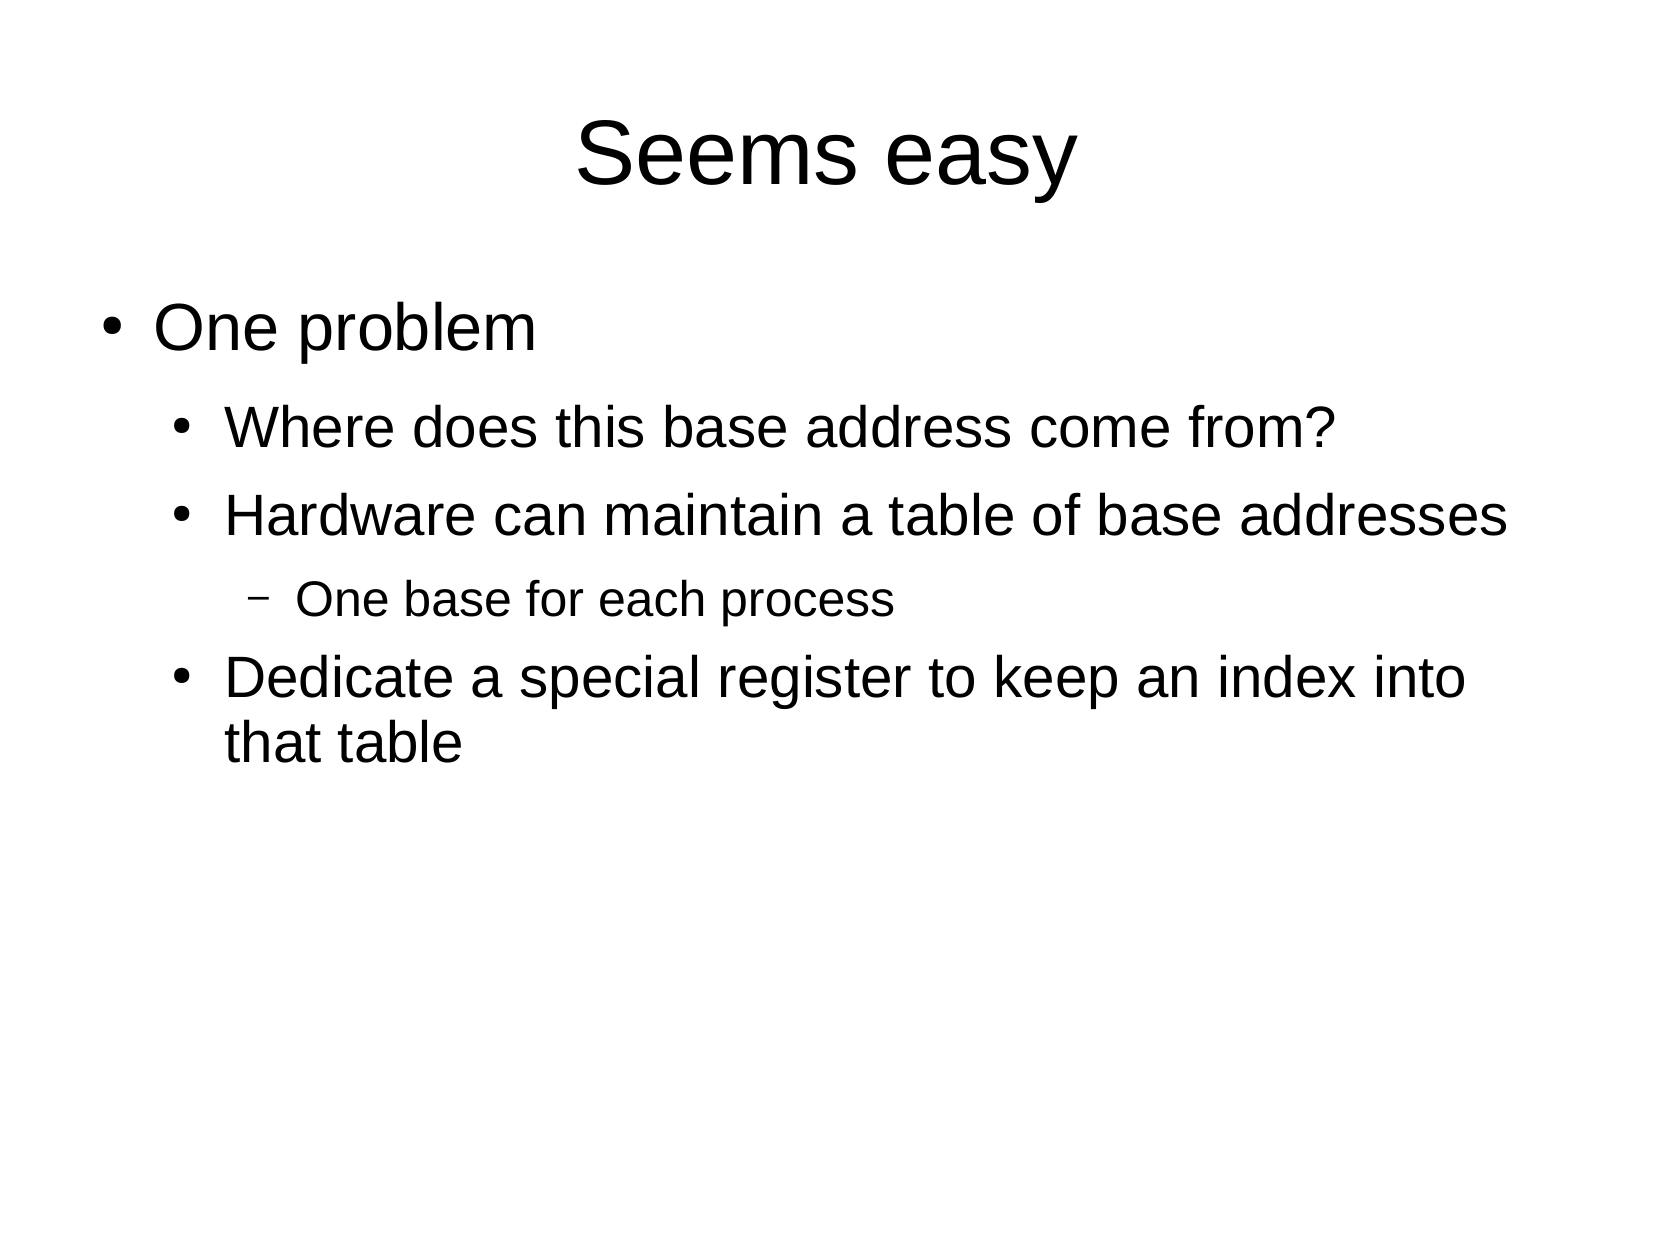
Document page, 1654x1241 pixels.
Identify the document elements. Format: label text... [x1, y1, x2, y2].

list One problem Where does this base address come from? Hardware can maintain a table of base addresses One base for each process Dedicate a special register to keep an index into that table [82, 290, 1571, 1163]
title Seems easy [82, 49, 1571, 257]
